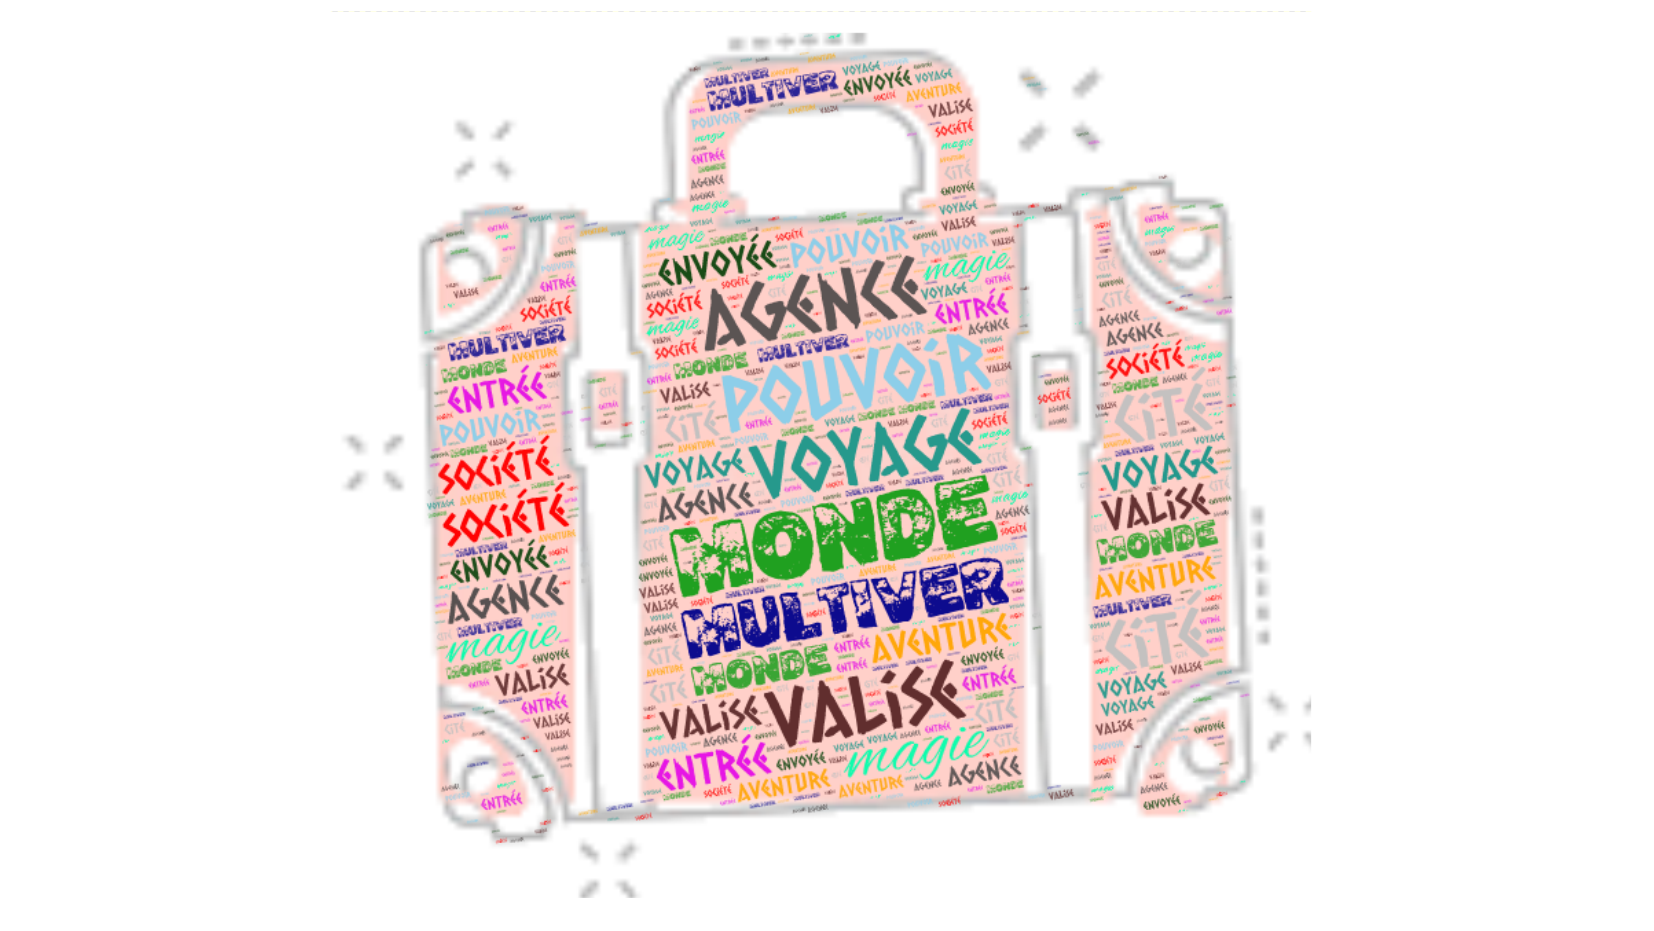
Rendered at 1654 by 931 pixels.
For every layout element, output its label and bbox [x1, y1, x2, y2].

picture [330, 11, 1312, 898]
